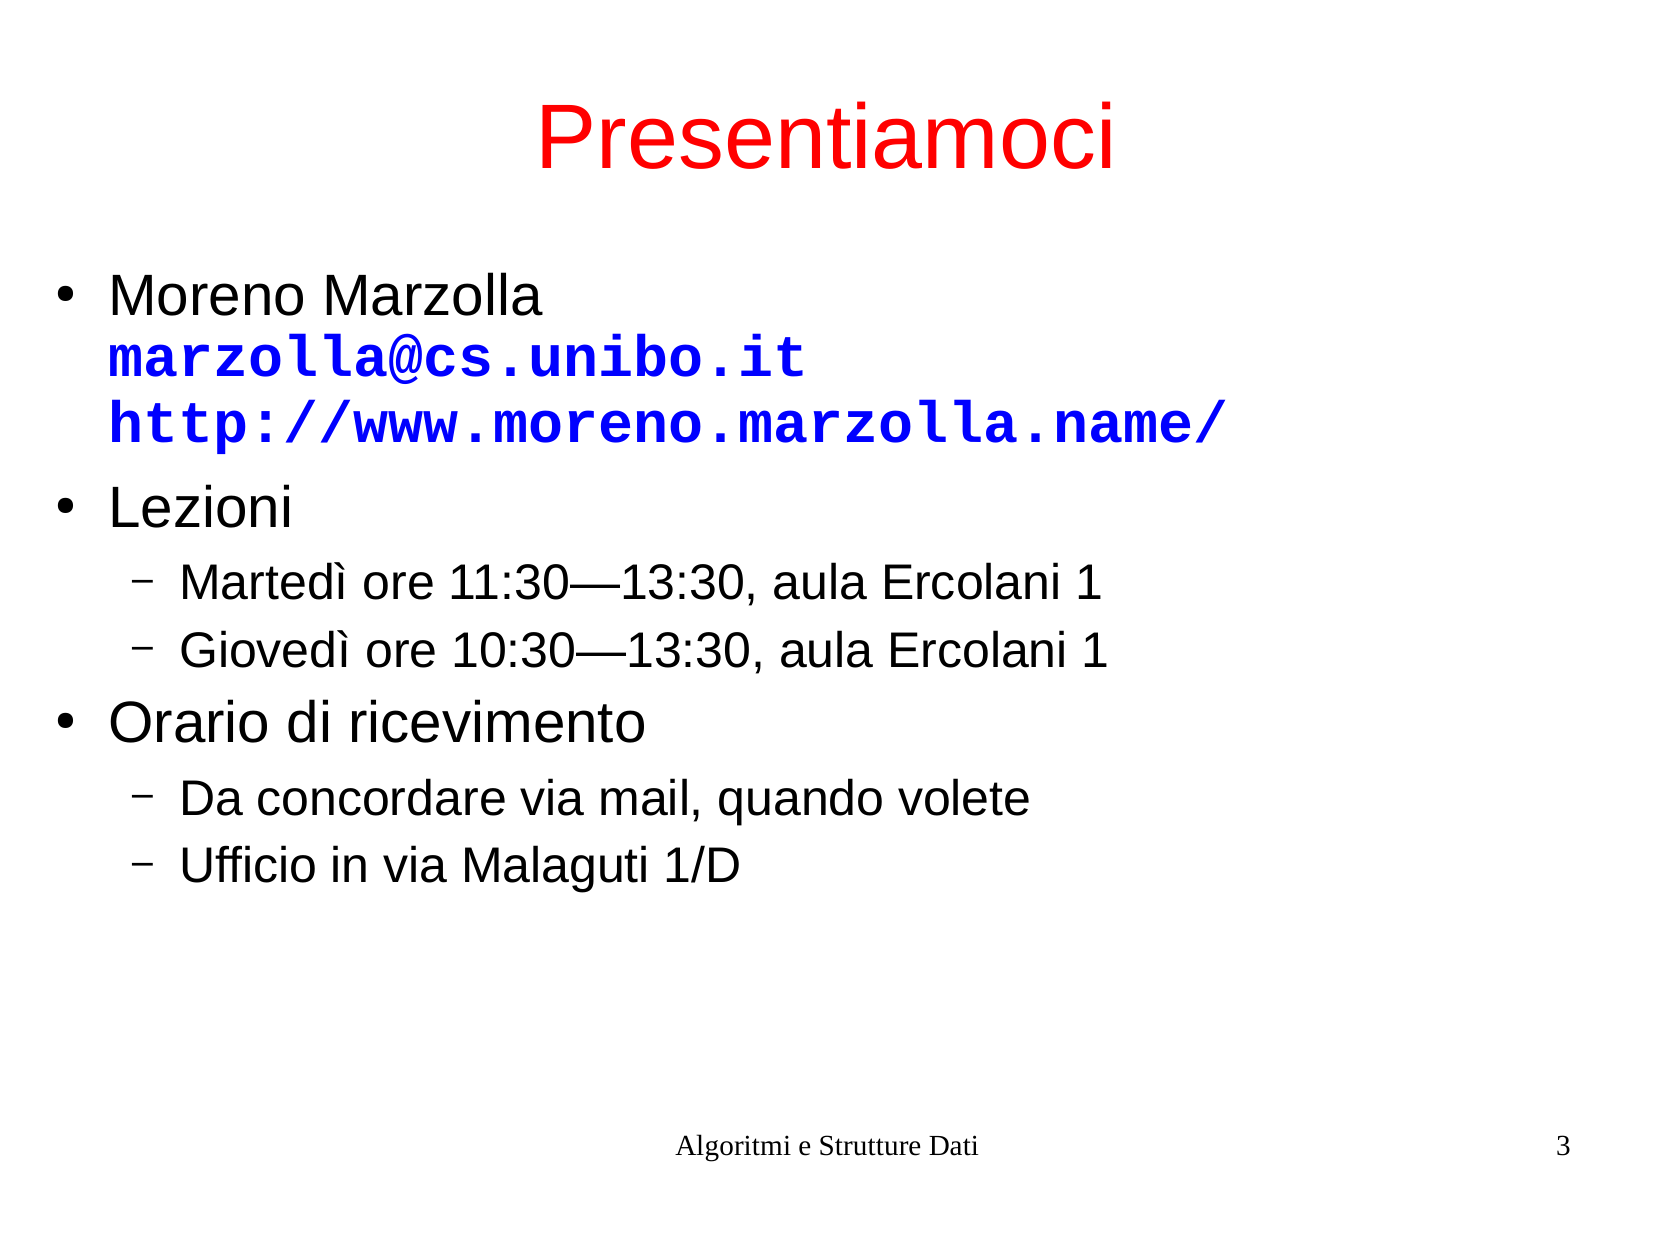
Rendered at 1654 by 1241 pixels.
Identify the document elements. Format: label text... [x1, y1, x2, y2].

list Moreno Marzolla marzolla@cs.unibo.it http://www.moreno.marzolla.name/ Lezioni Martedì ore 11:30—13:30, aula Ercolani 1 Giovedì ore 10:30—13:30, aula Ercolani 1 Orario di ricevimento Da concordare via mail, quando volete Ufficio in via Malaguti 1/D [37, 262, 1613, 1109]
title Presentiamoci [82, 49, 1571, 226]
